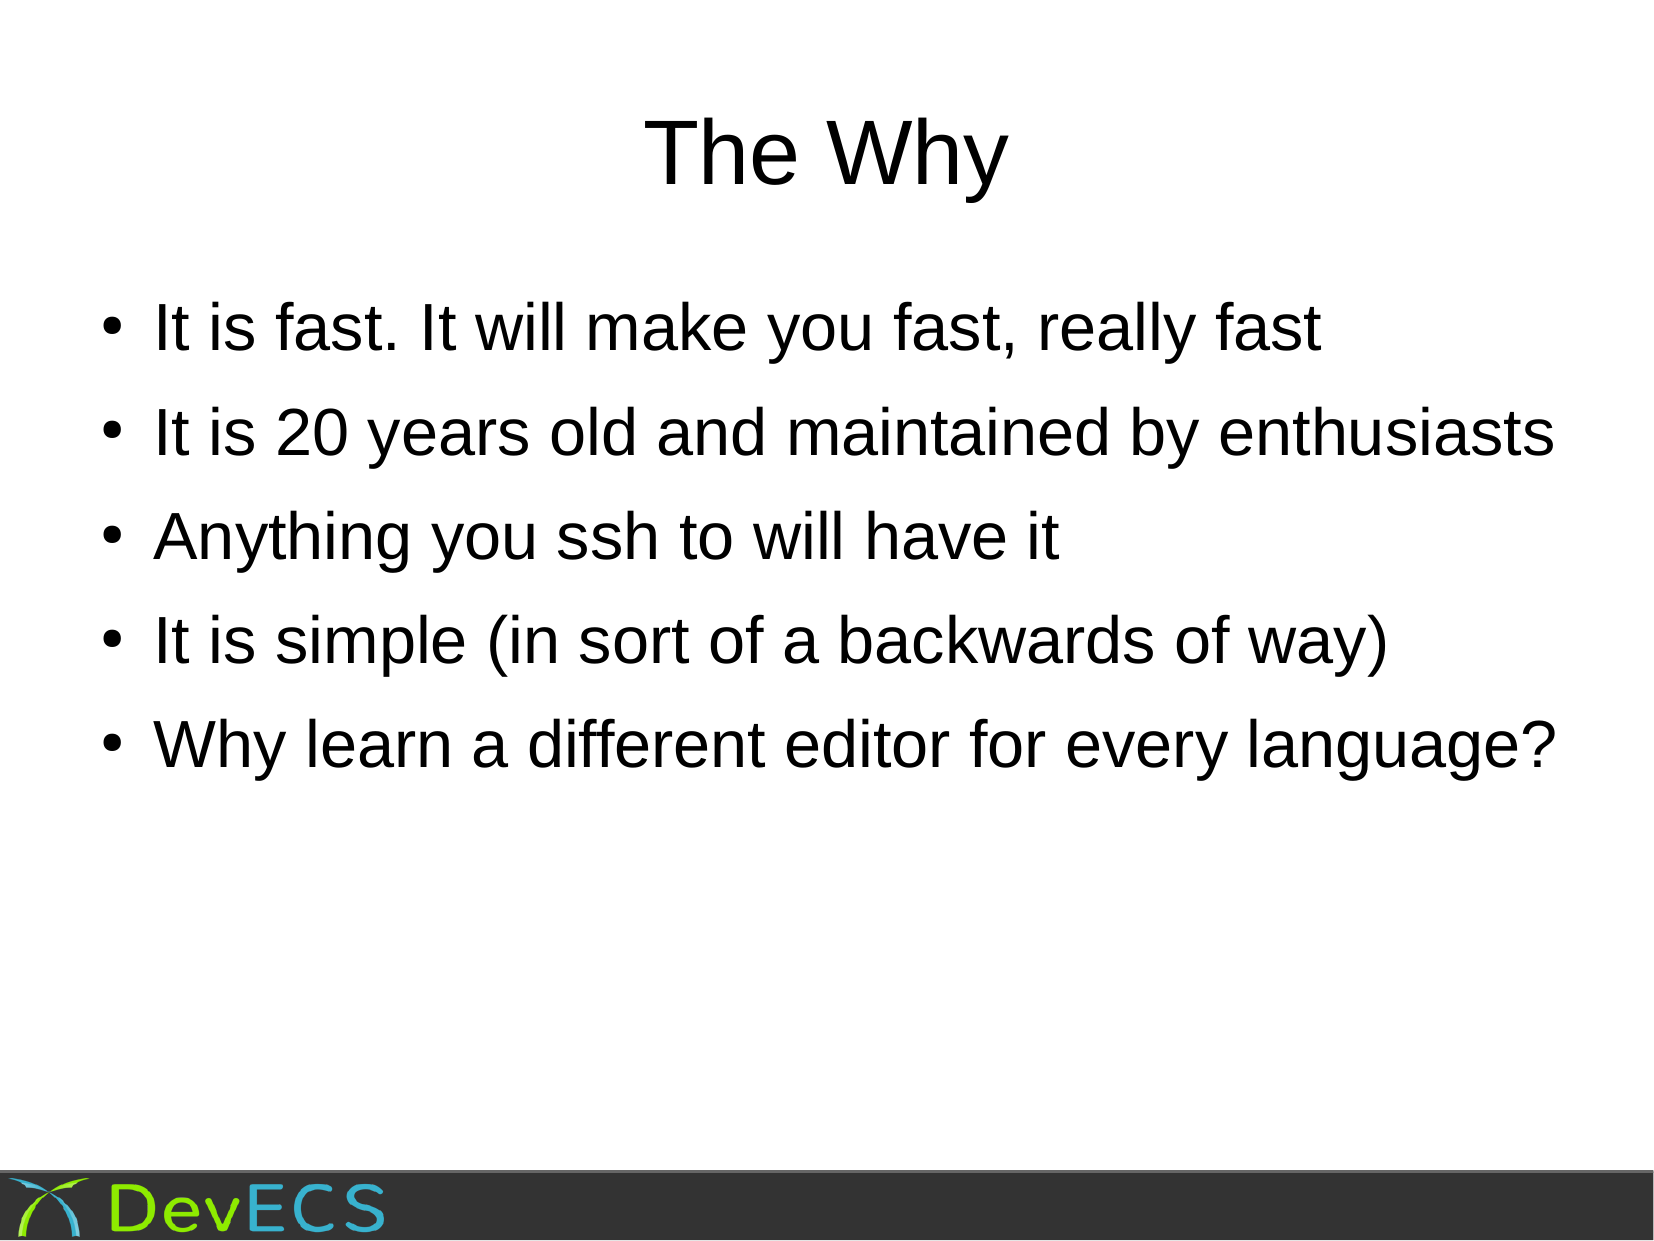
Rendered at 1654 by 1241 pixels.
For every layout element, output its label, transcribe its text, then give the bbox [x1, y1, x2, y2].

title The Why [82, 56, 1571, 250]
picture [8, 1178, 384, 1237]
list It is fast. It will make you fast, really fast It is 20 years old and maintained by enthusiasts Anything you ssh to will have it It is simple (in sort of a backwards of way) Why learn a different editor for every language? [82, 290, 1571, 1109]
text_box [0, 1173, 1654, 1241]
